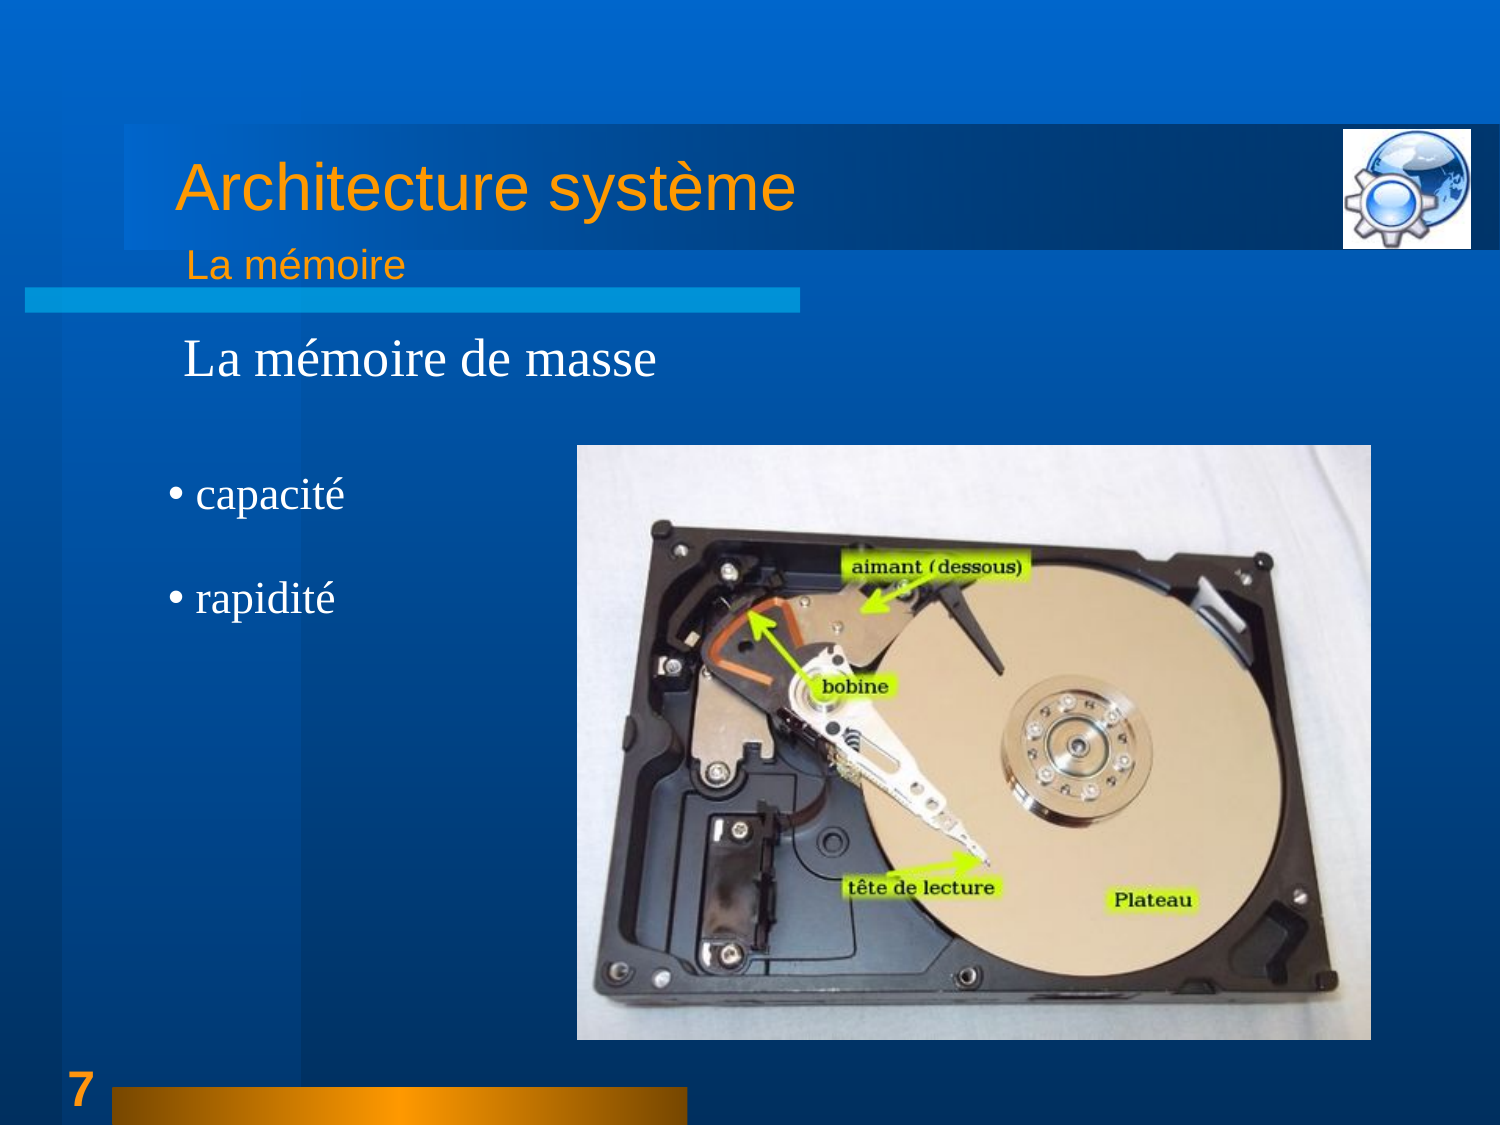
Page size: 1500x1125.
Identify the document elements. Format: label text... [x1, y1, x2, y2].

text_box capacité rapidité [153, 405, 627, 894]
text_box La mémoire de masse [169, 319, 1347, 397]
text_box La mémoire [171, 233, 1365, 297]
text_box Architecture système [160, 141, 1354, 234]
picture [1343, 129, 1471, 249]
picture [577, 445, 1371, 1040]
